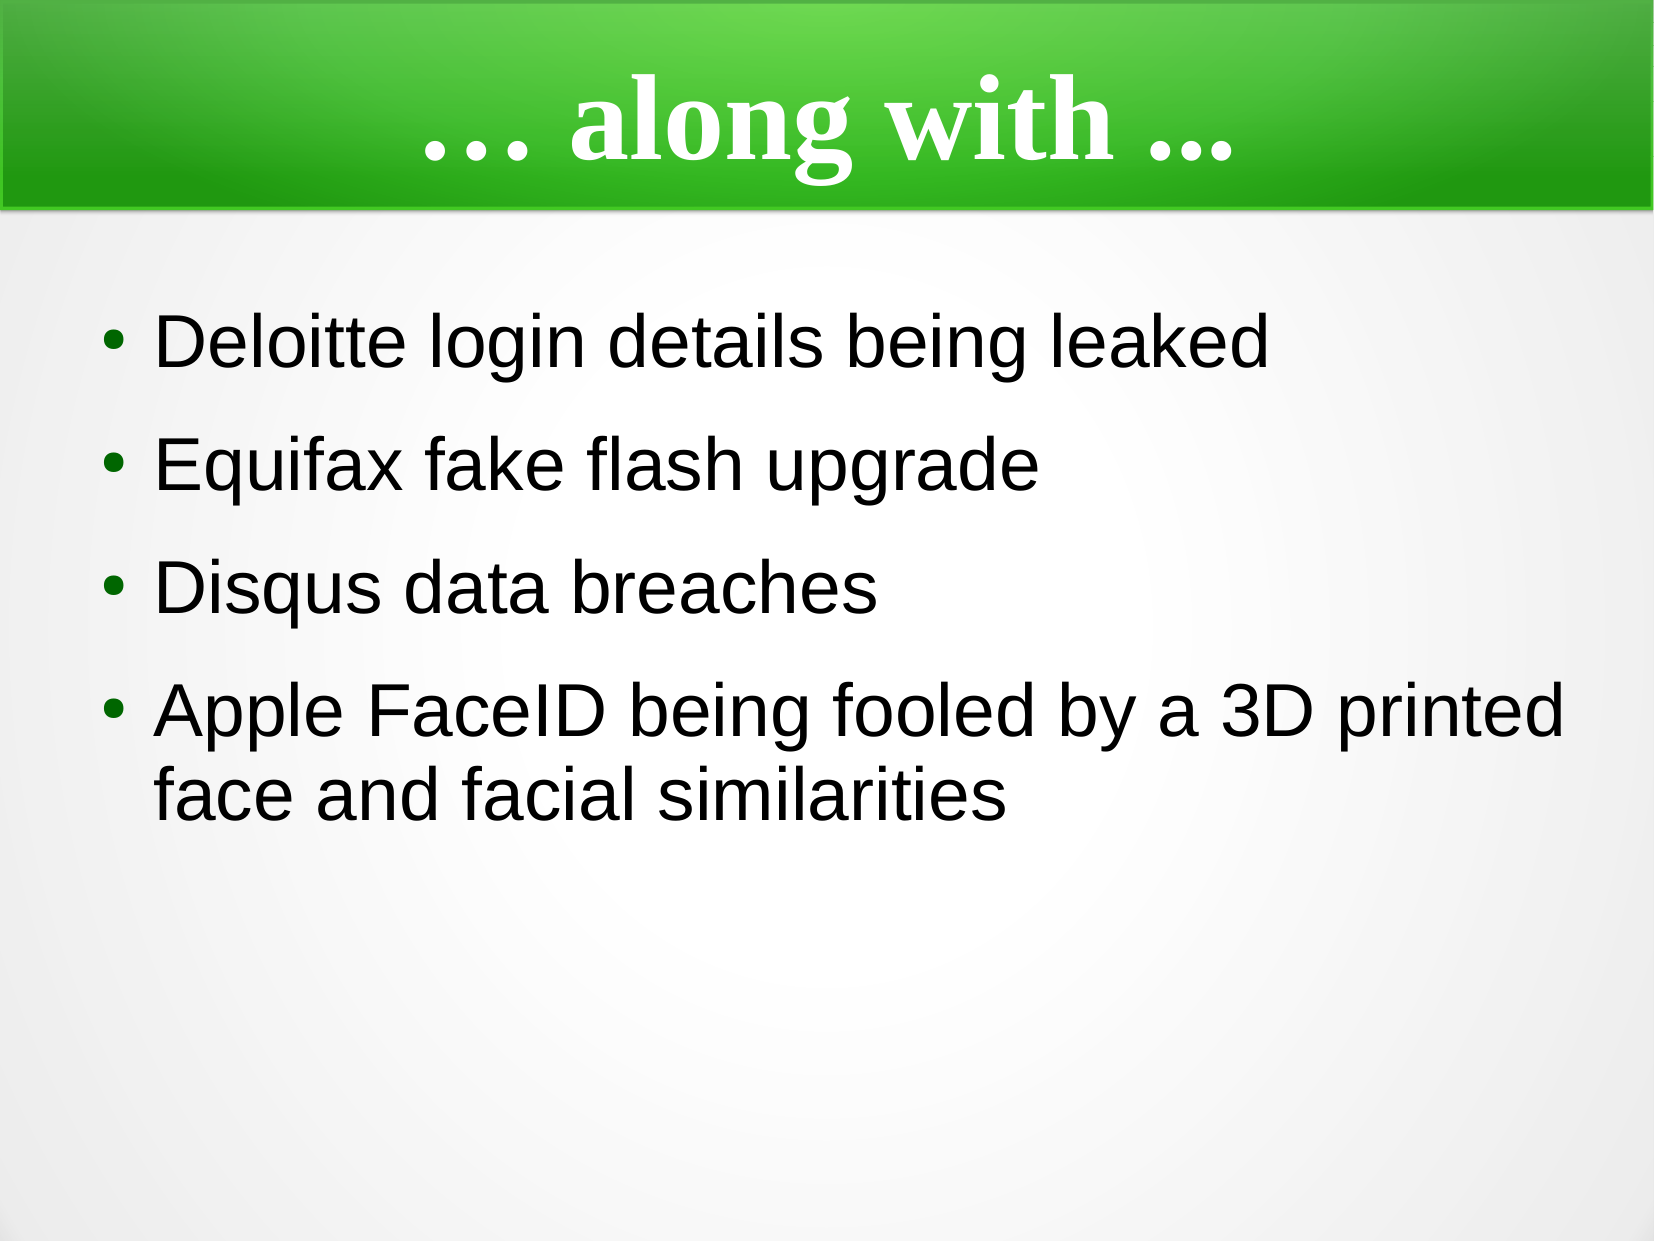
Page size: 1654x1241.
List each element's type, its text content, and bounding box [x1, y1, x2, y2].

list Deloitte login details being leaked Equifax fake flash upgrade Disqus data breaches Apple FaceID being fooled by a 3D printed face and facial similarities [82, 299, 1571, 1019]
title … along with ... [82, 28, 1571, 208]
